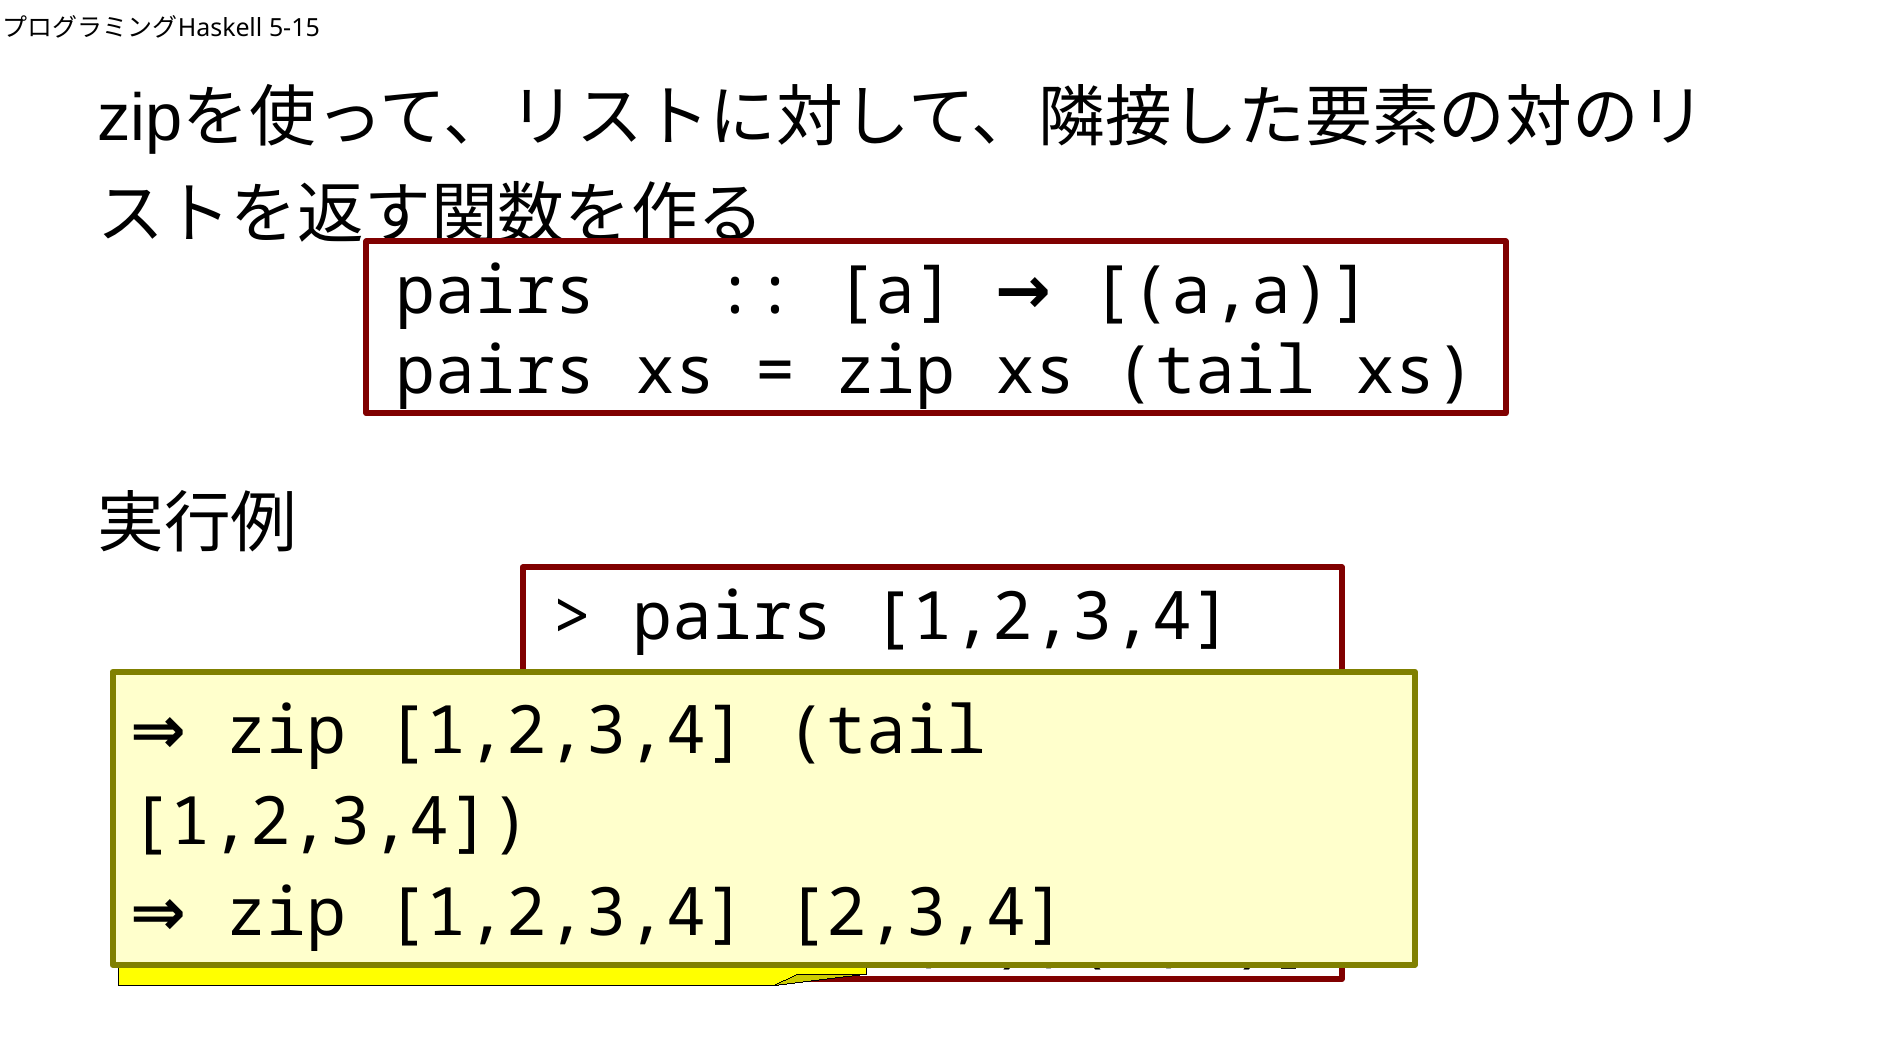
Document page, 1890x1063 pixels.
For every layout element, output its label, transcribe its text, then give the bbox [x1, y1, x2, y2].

text_box > pairs [1,2,3,4] [(1,2),(2,3),(3,4)] [827, 968, 1342, 980]
list zipを使って、リストに対して、隣接した要素の対のリストを返す関数を作る [94, 60, 1769, 208]
text_box ⇒ zip [1,2,3,4] (tail [1,2,3,4]) ⇒ zip [1,2,3,4] [2,3,4] [112, 671, 1415, 893]
text_box > pairs [1,2,3,4] [(1,2),(2,3),(3,4)] [522, 567, 1342, 669]
text_box [118, 968, 867, 986]
list 実行例 [94, 466, 1796, 539]
text_box pairs :: [a] → [(a,a)] pairs xs = zip xs (tail xs) [366, 241, 1506, 414]
